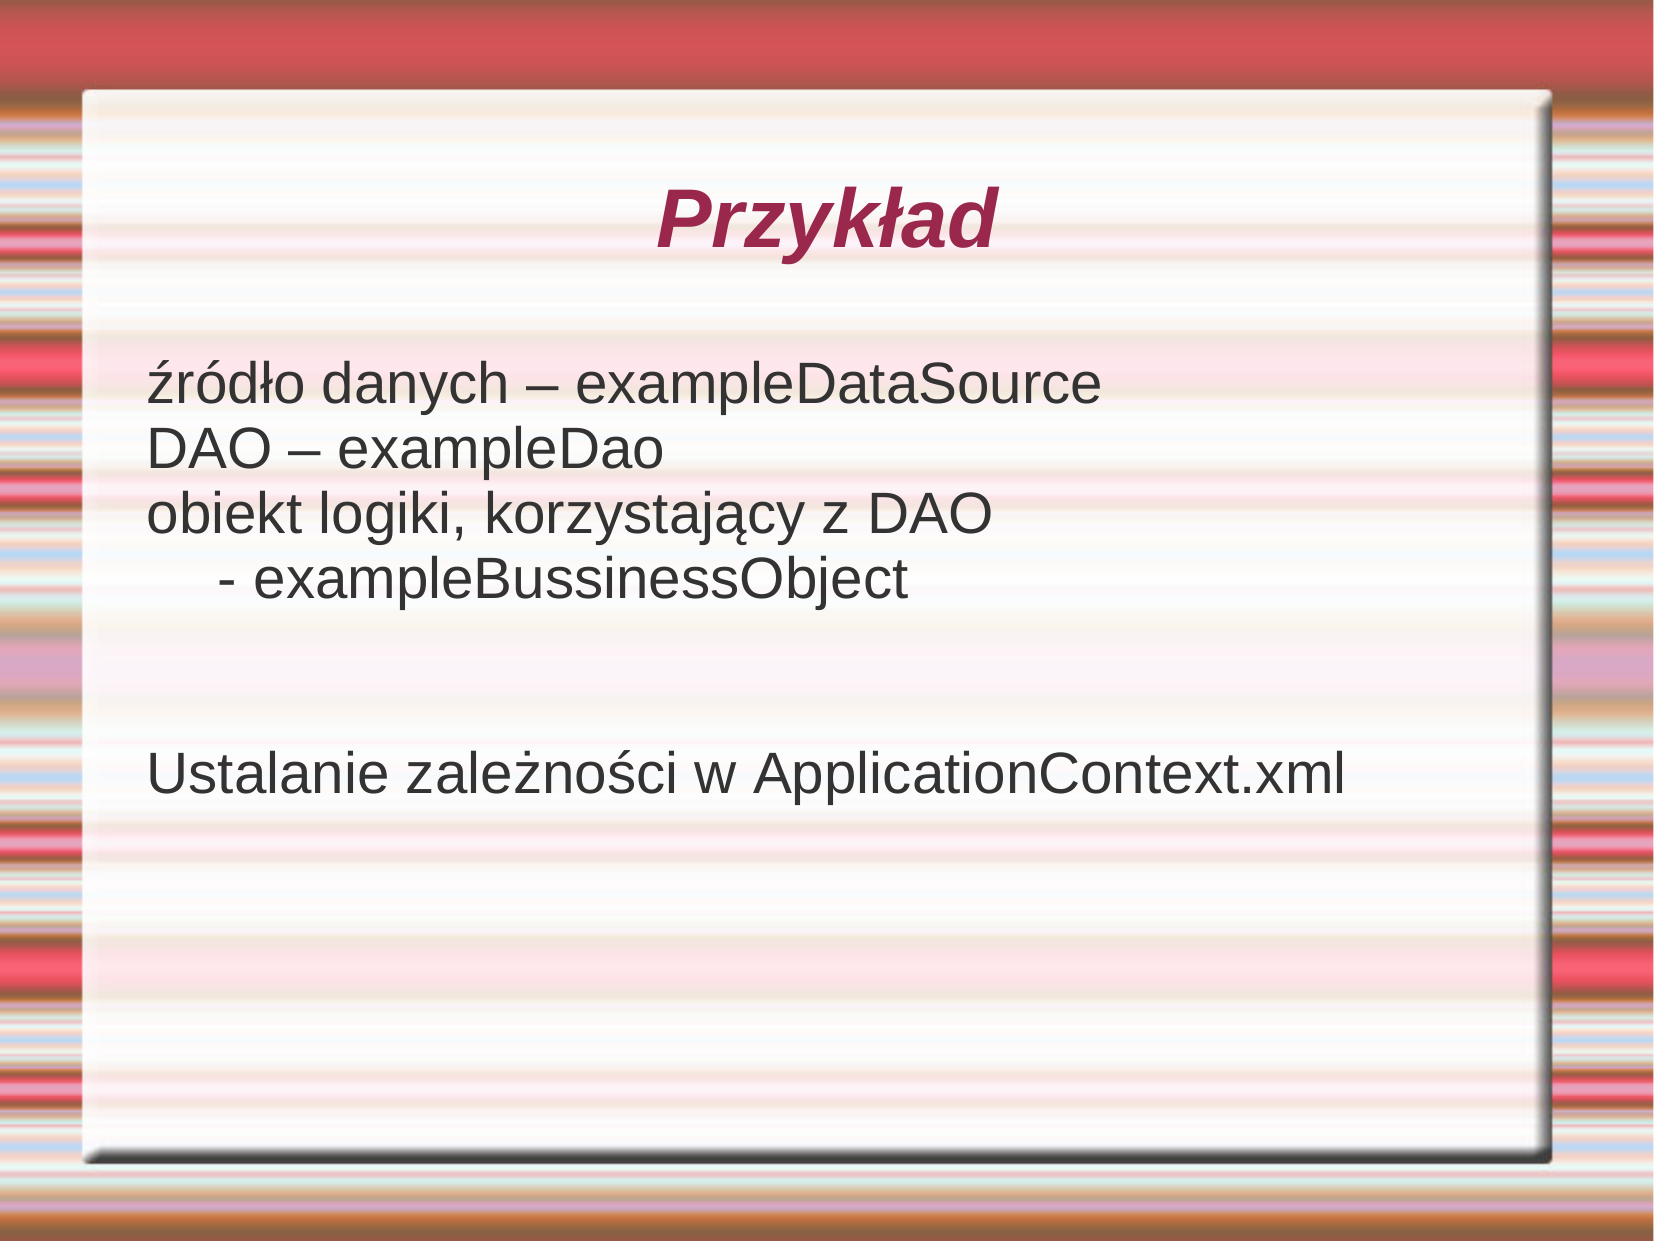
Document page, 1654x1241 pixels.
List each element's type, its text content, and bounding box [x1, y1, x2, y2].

picture [0, 0, 1654, 1241]
list źródło danych – exampleDataSource DAO – exampleDao obiekt logiki, korzystający z DAO - exampleBussinessObject Ustalanie zależności w ApplicationContext.xml [134, 350, 1516, 1133]
title Przykład [121, 114, 1534, 322]
